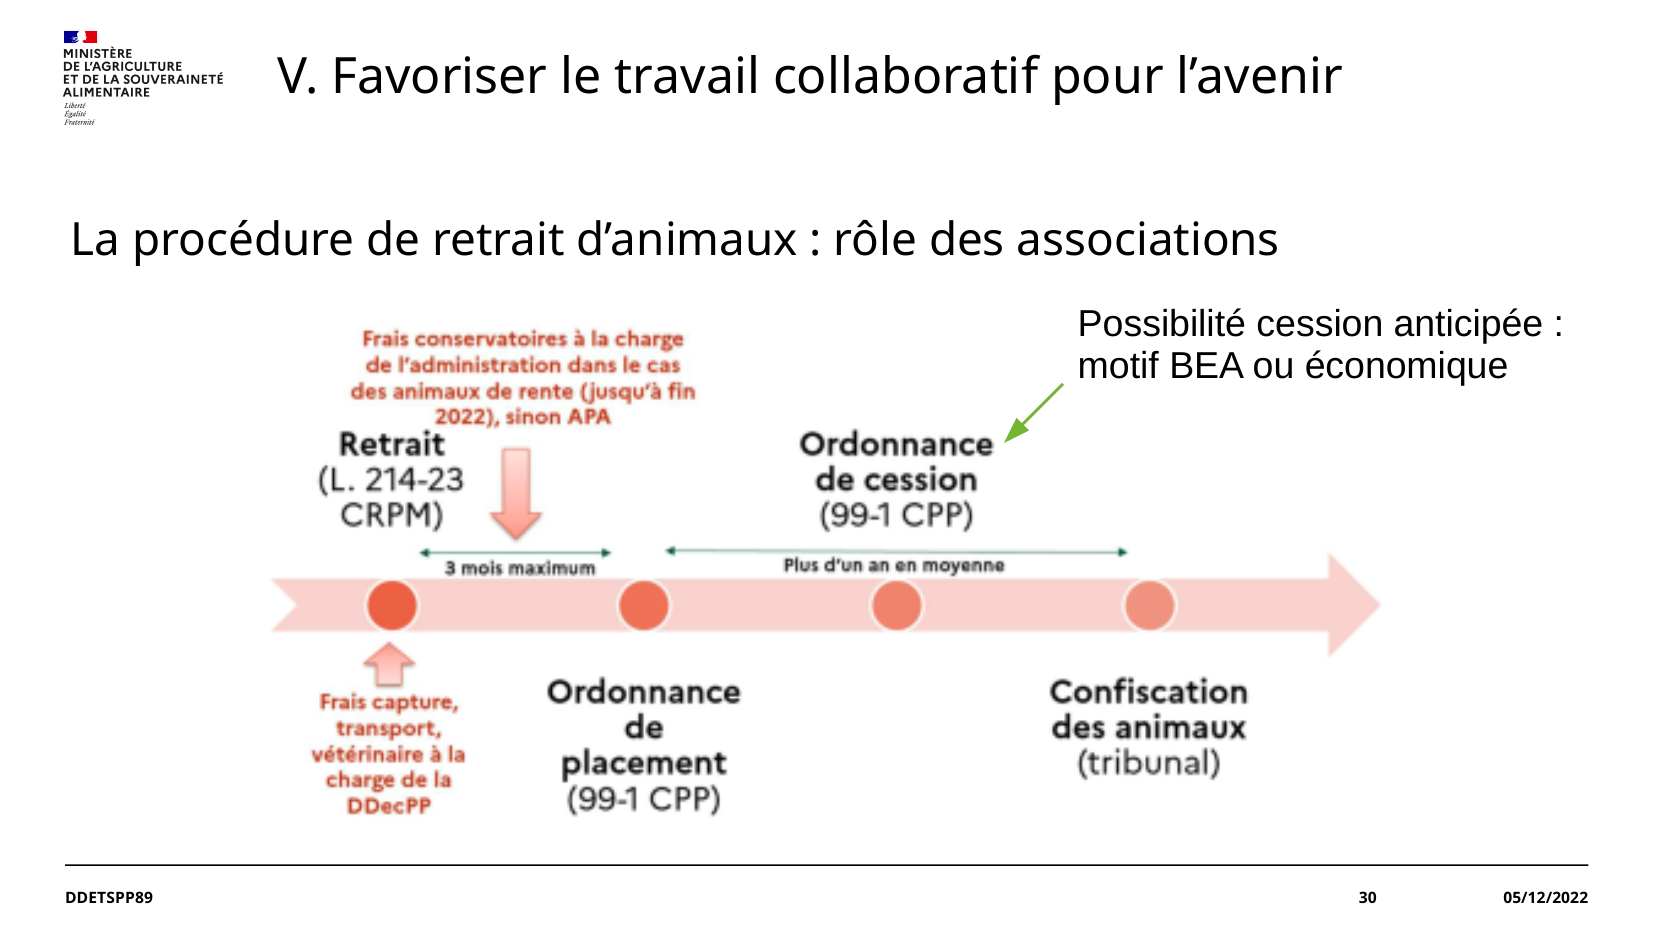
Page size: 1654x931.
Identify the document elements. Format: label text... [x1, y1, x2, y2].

text_box Possibilité cession anticipée : motif BEA ou économique [1062, 295, 1595, 437]
picture [78, 324, 1595, 827]
footer DDETSPP89 [65, 864, 1132, 931]
title V. Favoriser le travail collaboratif pour l’avenir [206, 0, 1654, 148]
slide_number 30 [1132, 864, 1377, 931]
list La procédure de retrait d’animaux : rôle des associations [0, 206, 1654, 857]
slide_number 05/12/2022 [1377, 864, 1589, 931]
picture [52, 19, 206, 136]
